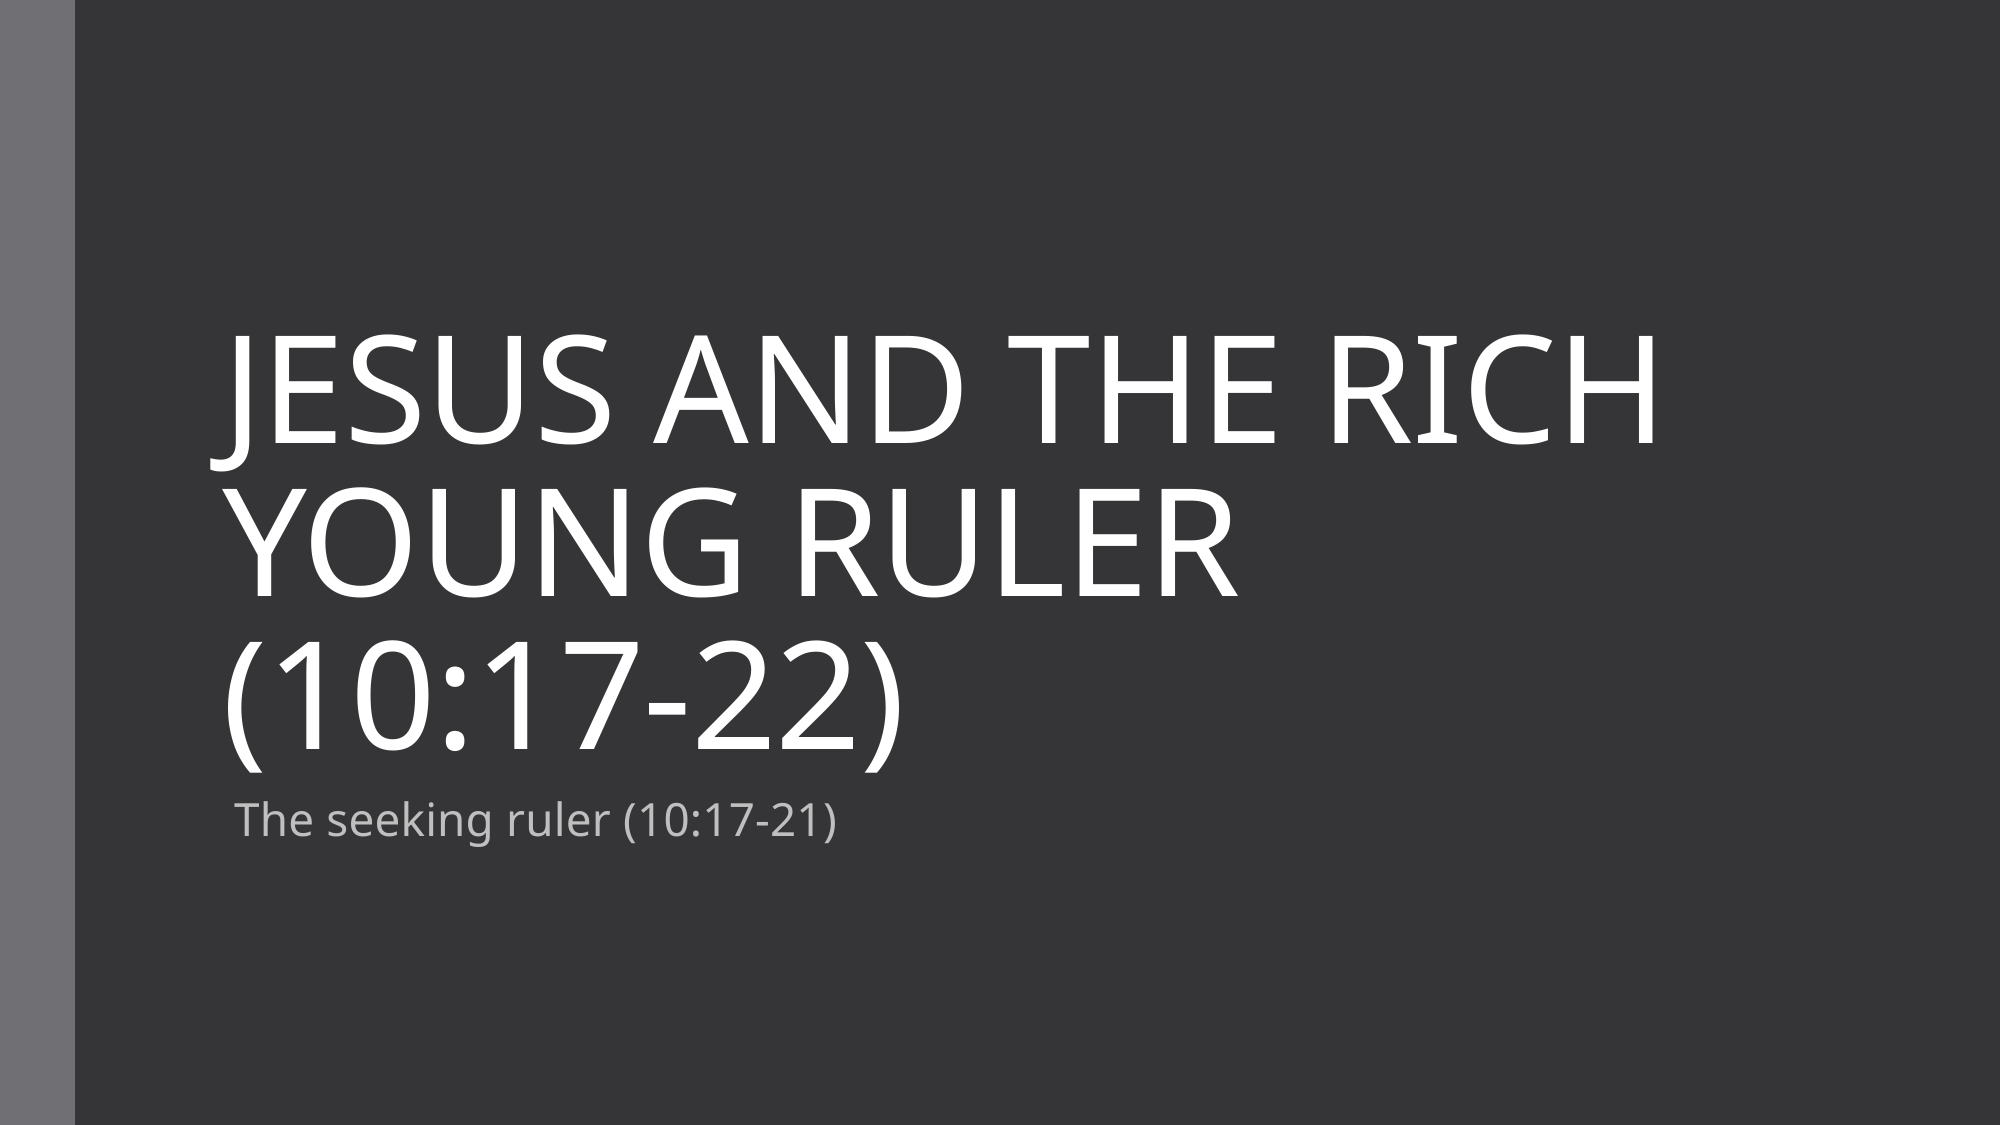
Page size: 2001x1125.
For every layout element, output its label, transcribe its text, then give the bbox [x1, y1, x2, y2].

subtitle The seeking ruler (10:17-21) [206, 787, 1752, 1066]
title JESUS AND THE RICH YOUNG RULER (10:17-22) [206, 124, 1752, 787]
